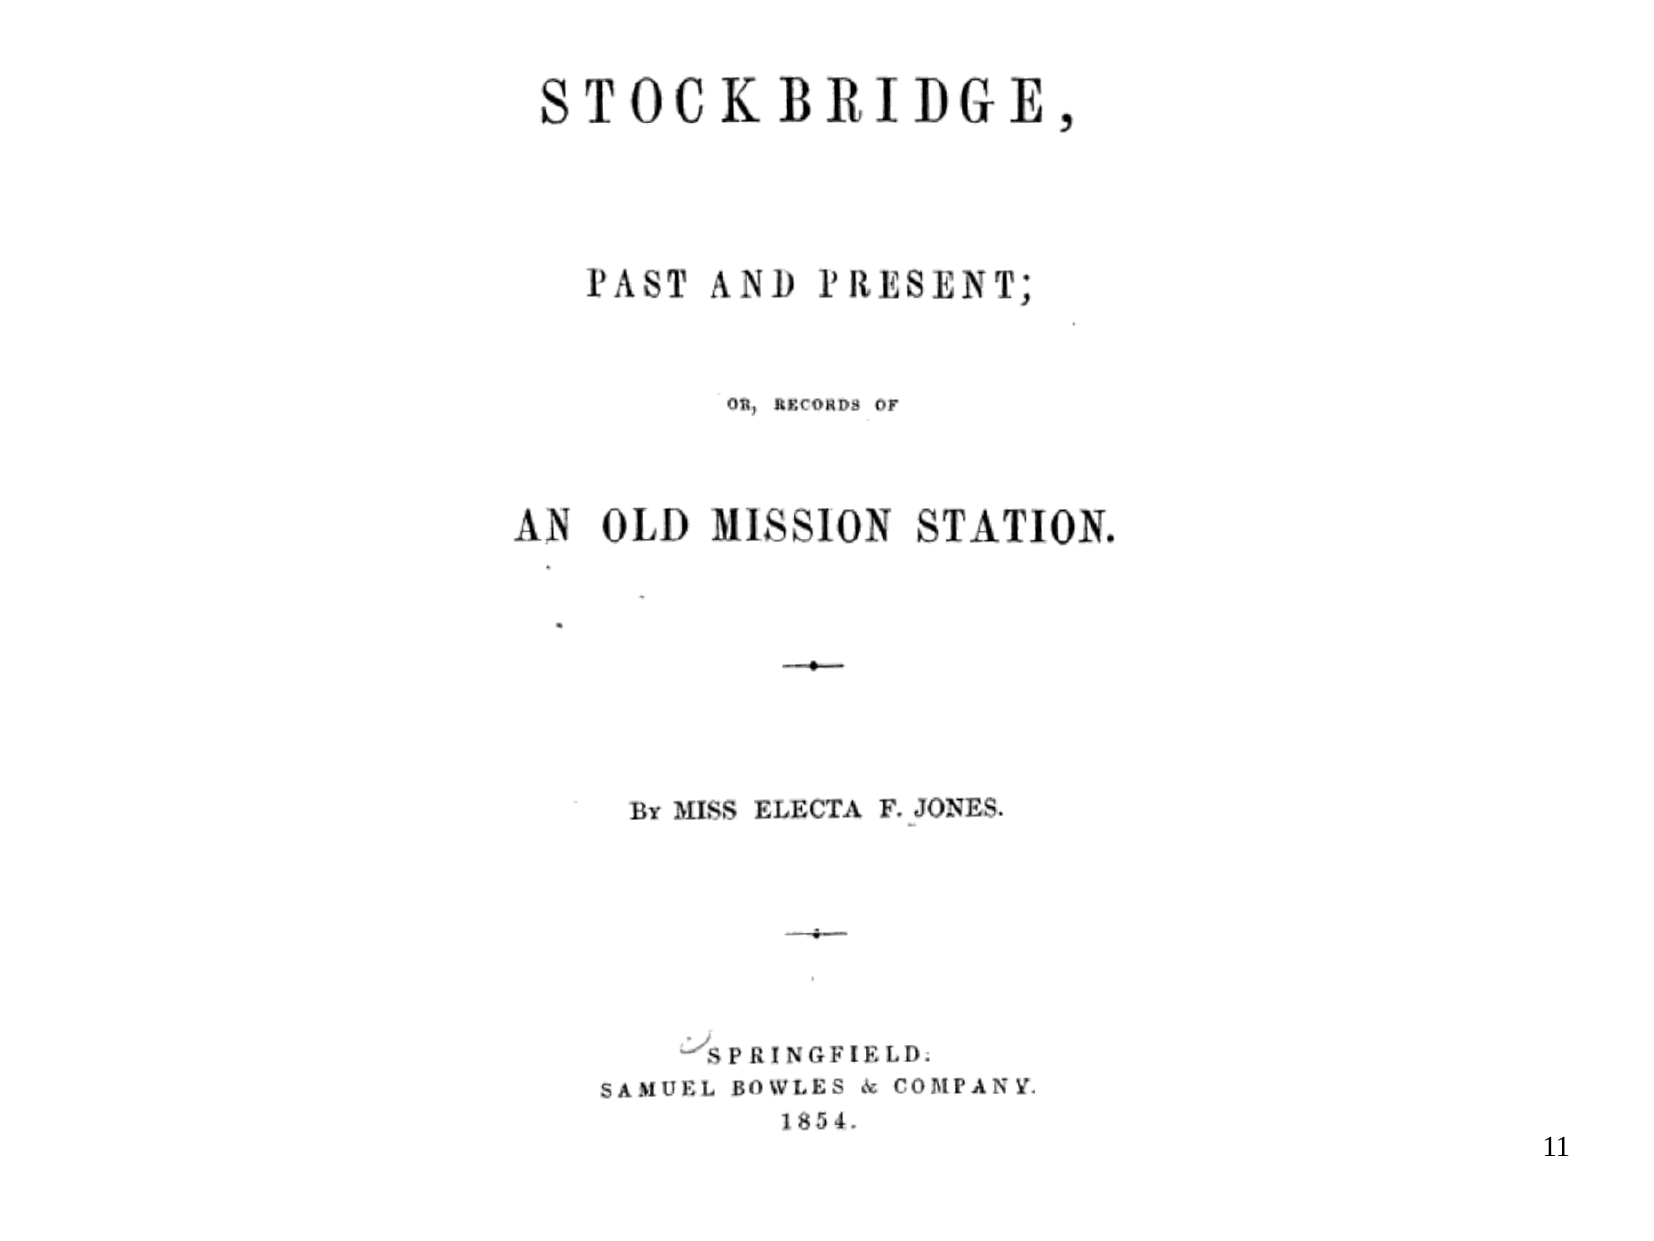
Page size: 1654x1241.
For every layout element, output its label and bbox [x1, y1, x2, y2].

picture [482, 26, 1171, 1174]
